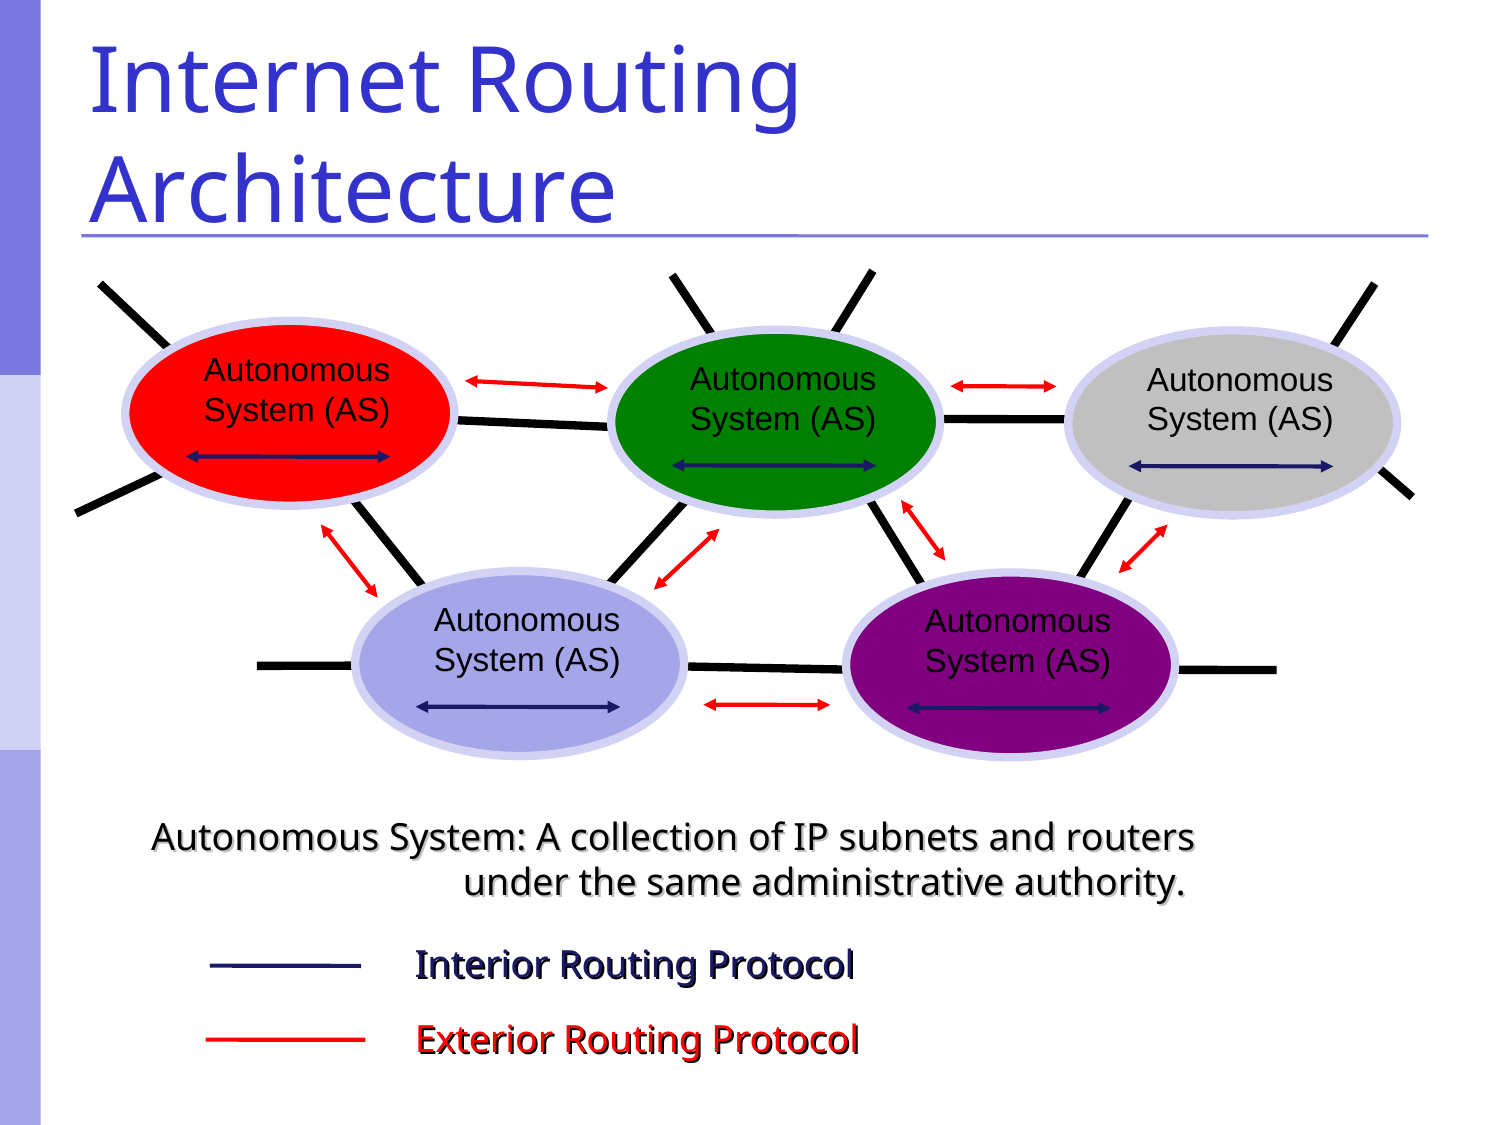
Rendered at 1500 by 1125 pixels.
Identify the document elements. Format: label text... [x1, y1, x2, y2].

text_box [125, 340, 455, 506]
text_box Interior Routing Protocol [399, 933, 870, 993]
text_box Autonomous System (AS) [418, 591, 636, 686]
text_box [846, 572, 1176, 758]
text_box Autonomous System (AS) [909, 592, 1127, 687]
text_box [189, 320, 391, 340]
text_box Autonomous System: A collection of IP subnets and routers under the same administrative authority. [136, 805, 1212, 911]
text_box [1068, 330, 1398, 516]
text_box [355, 571, 685, 757]
text_box Autonomous System (AS) [1131, 350, 1349, 445]
text_box Internet Routing Architecture [74, 13, 1350, 181]
text_box Exterior Routing Protocol [399, 1007, 875, 1067]
text_box [611, 329, 941, 515]
text_box Autonomous System (AS) [674, 349, 892, 445]
text_box Autonomous System (AS) [188, 340, 406, 436]
